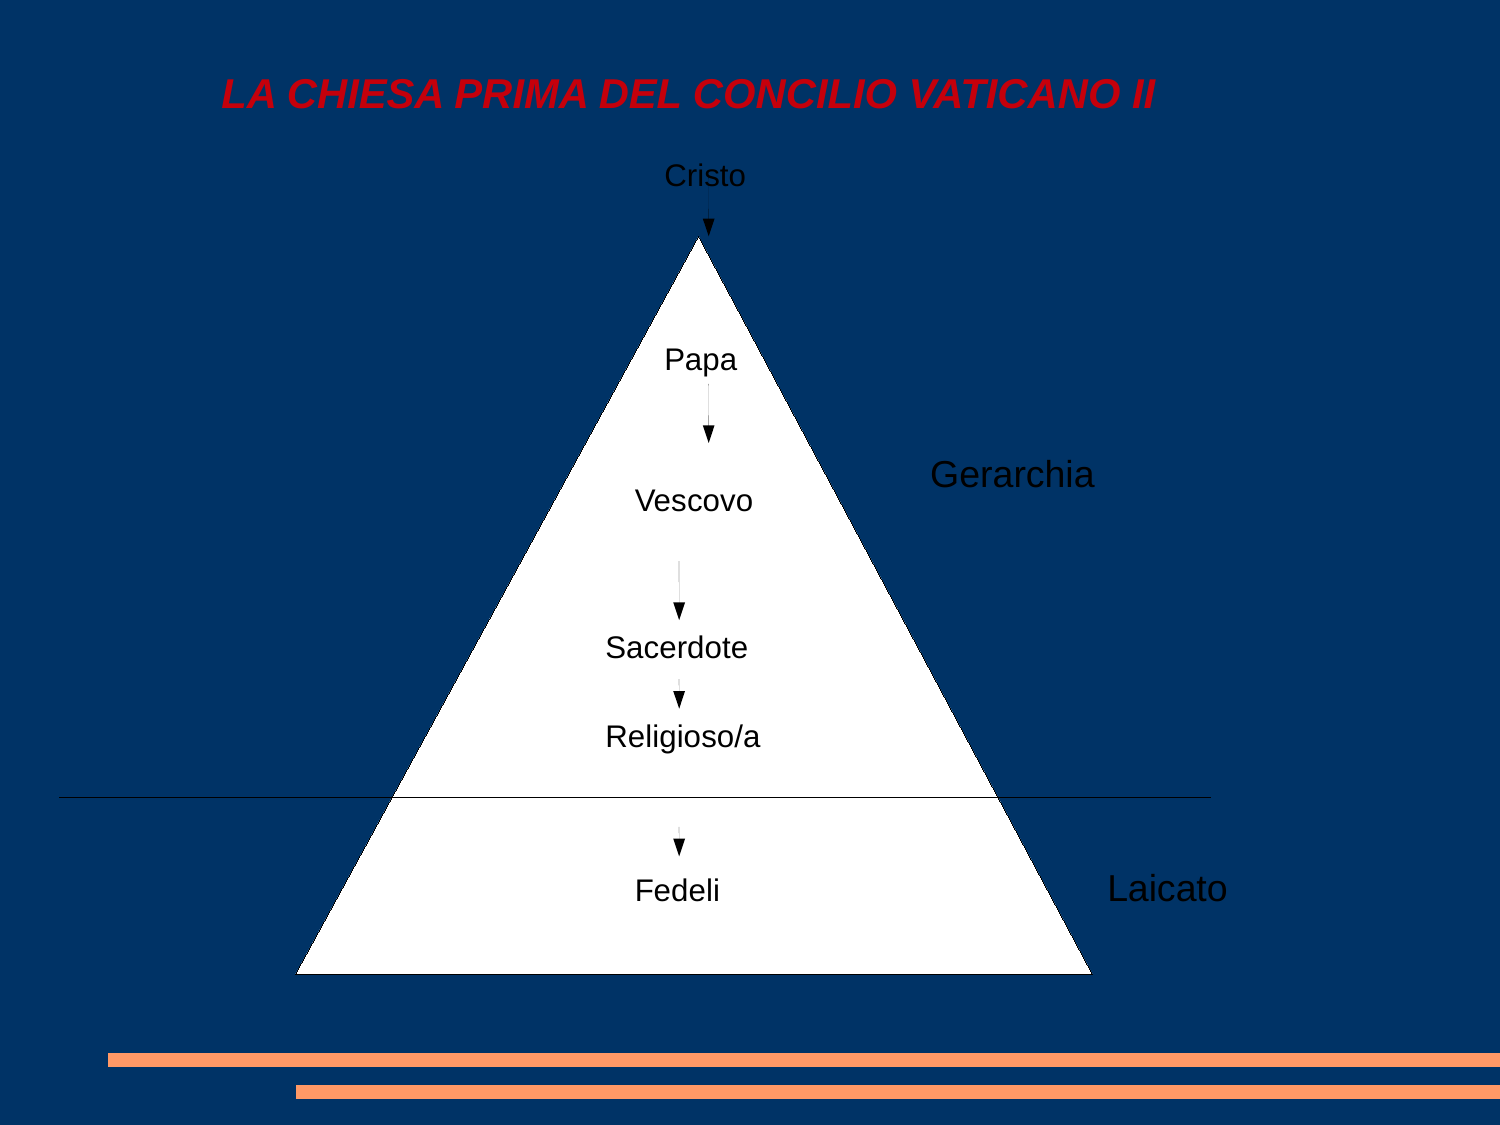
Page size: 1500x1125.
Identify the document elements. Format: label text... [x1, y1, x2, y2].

text_box Fedeli [620, 863, 736, 916]
text_box Religioso/a [590, 708, 798, 761]
text_box Laicato [1092, 856, 1270, 917]
text_box Gerarchia [915, 442, 1123, 503]
text_box Cristo [649, 147, 798, 200]
text_box Sacerdote [590, 620, 768, 680]
text_box [295, 798, 1093, 975]
text_box Vescovo [620, 472, 798, 532]
text_box [392, 236, 998, 797]
text_box Papa [649, 331, 768, 443]
text_box LA CHIESA PRIMA DEL CONCILIO VATICANO II [206, 59, 1388, 124]
